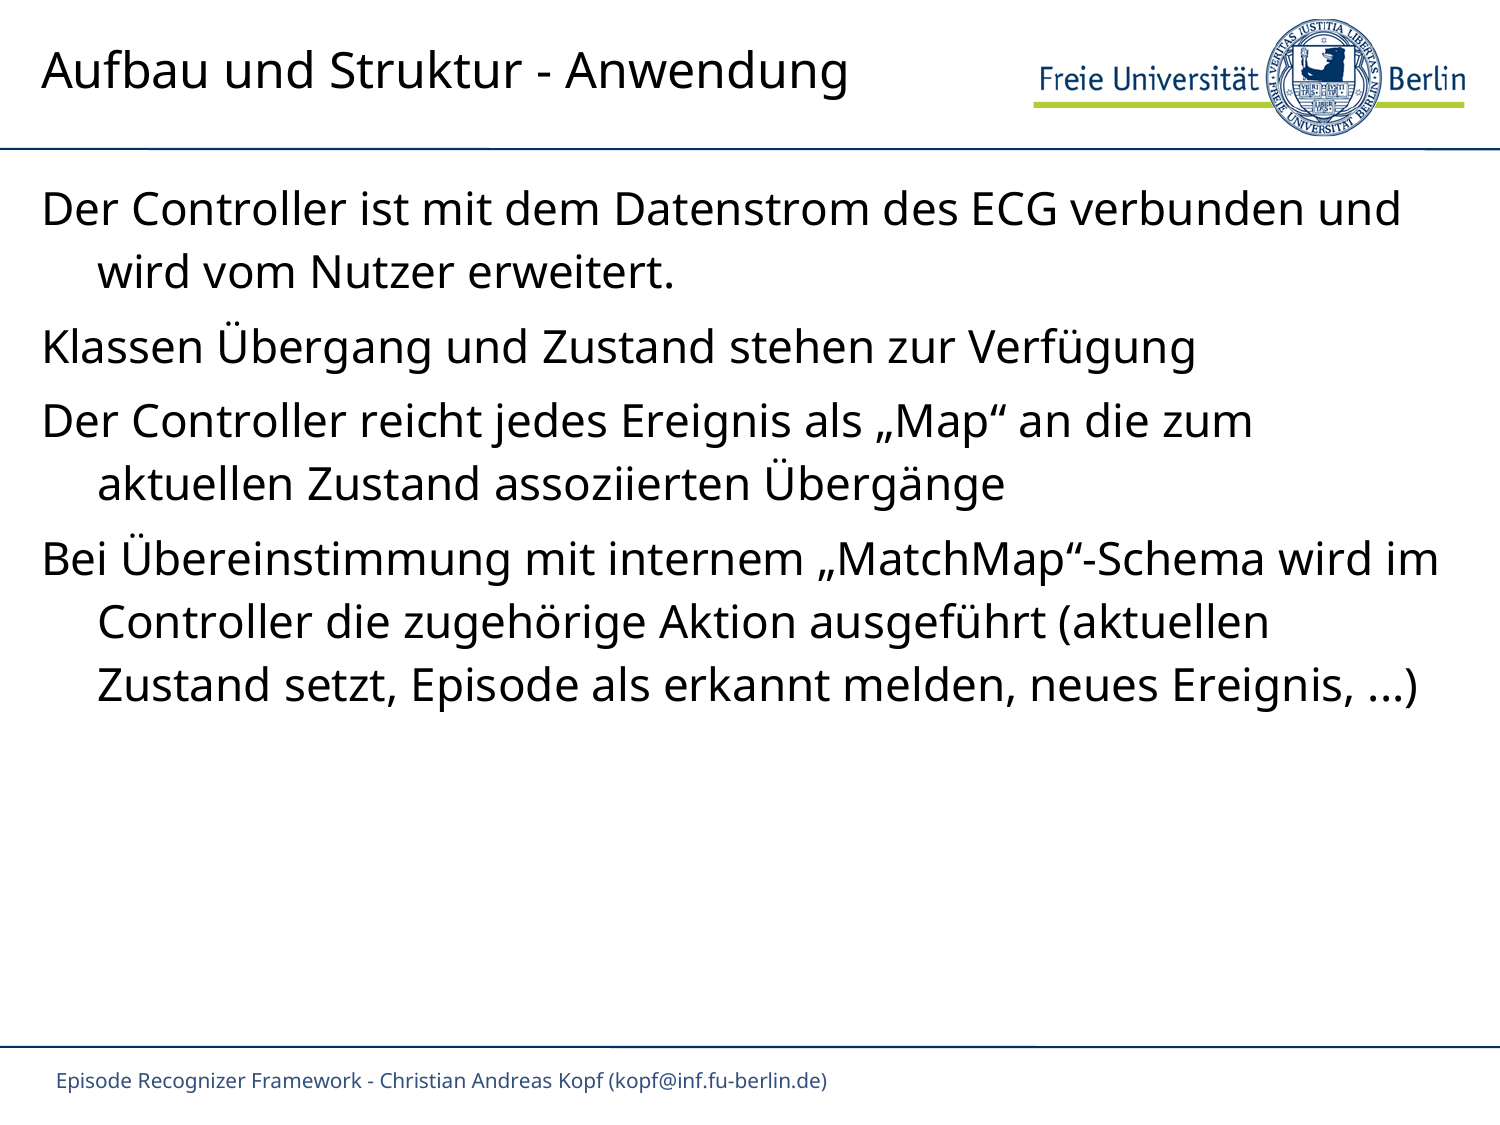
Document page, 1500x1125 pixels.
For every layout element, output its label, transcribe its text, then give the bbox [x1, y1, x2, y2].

picture [1033, 19, 1470, 137]
list Der Controller ist mit dem Datenstrom des ECG verbunden und wird vom Nutzer erweitert. Klassen Übergang und Zustand stehen zur Verfügung Der Controller reicht jedes Ereignis als „Map“ an die zum aktuellen Zustand assoziierten Übergänge Bei Übereinstimmung mit internem „MatchMap“-Schema wird im Controller die zugehörige Aktion ausgeführt (aktuellen Zustand setzt, Episode als erkannt melden, neues Ereignis, ...) [41, 175, 1447, 1039]
title Aufbau und Struktur - Anwendung [41, 0, 1016, 138]
